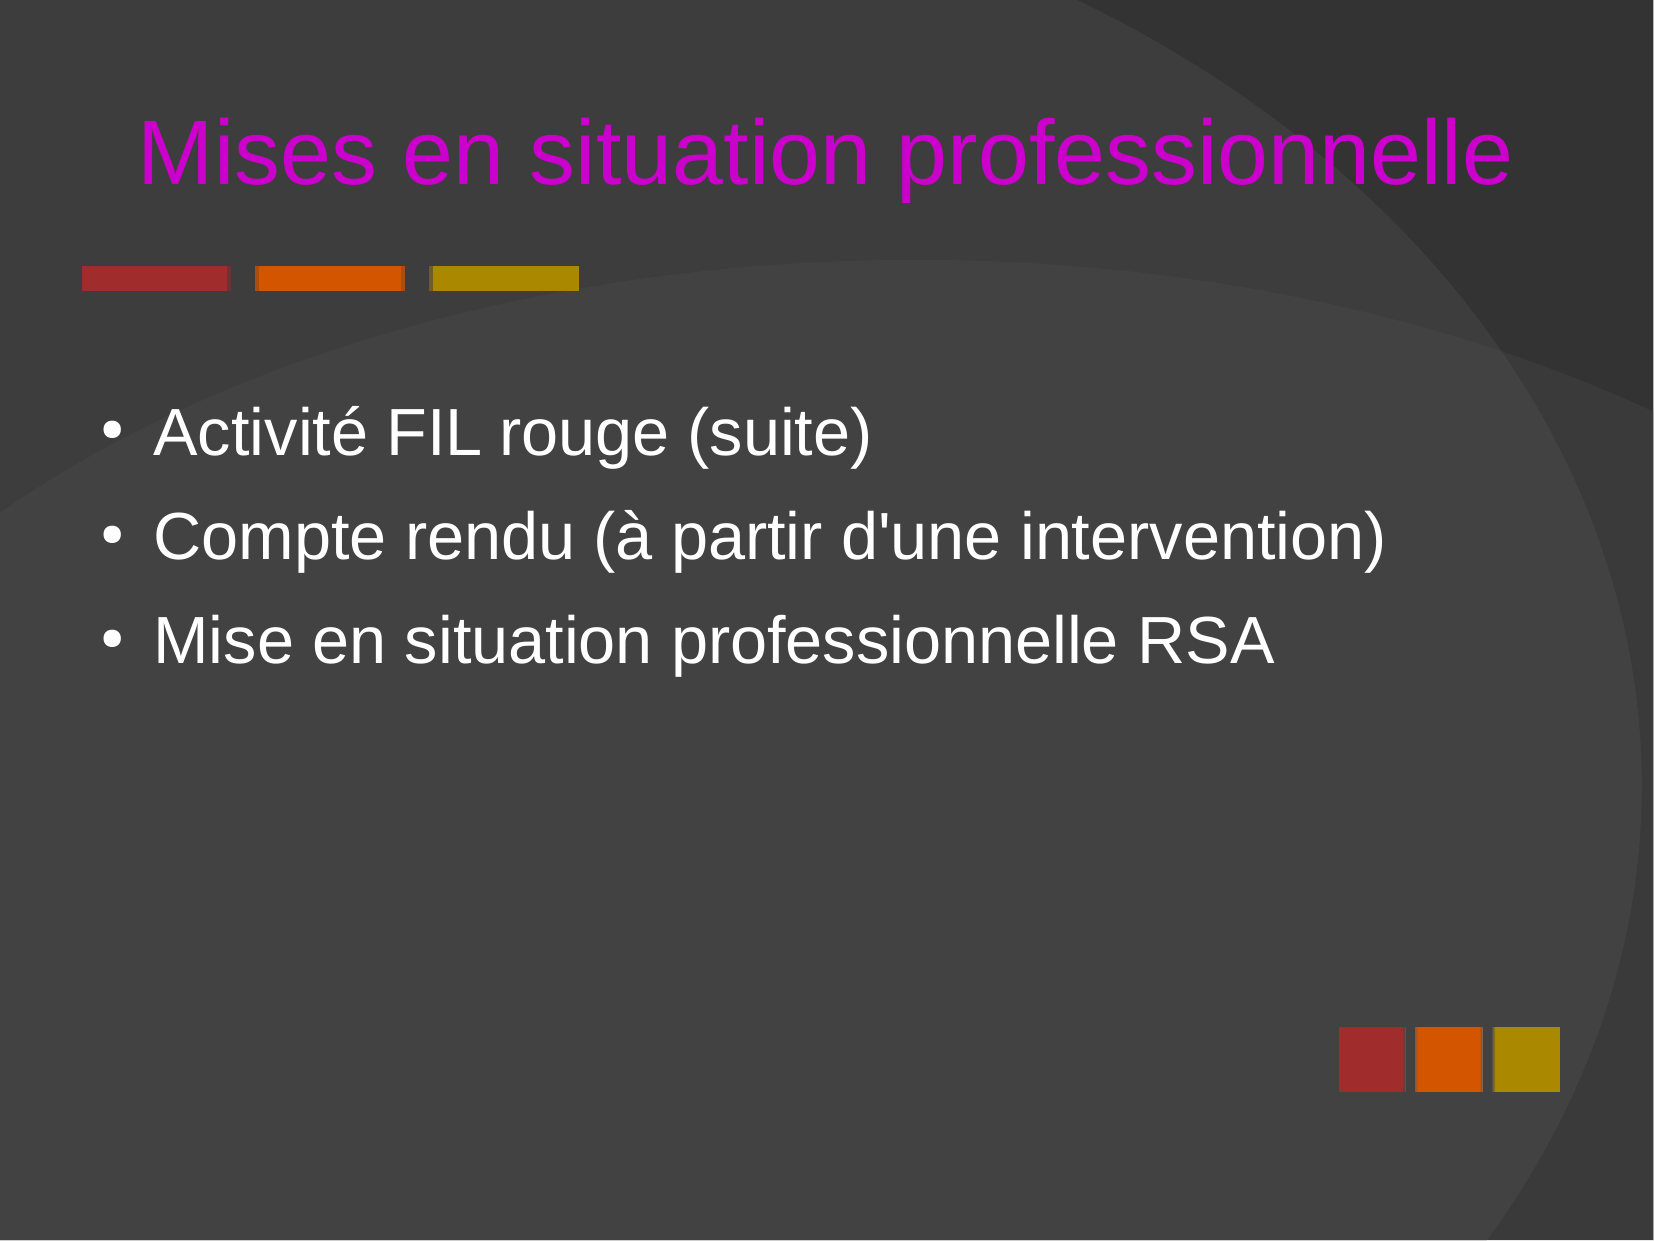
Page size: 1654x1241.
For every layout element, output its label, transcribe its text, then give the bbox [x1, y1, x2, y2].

list Activité FIL rouge (suite) Compte rendu (à partir d'une intervention) Mise en situation professionnelle RSA [82, 290, 1571, 1010]
picture [82, 266, 579, 290]
picture [1339, 1027, 1560, 1092]
title Mises en situation professionnelle [82, 49, 1571, 257]
